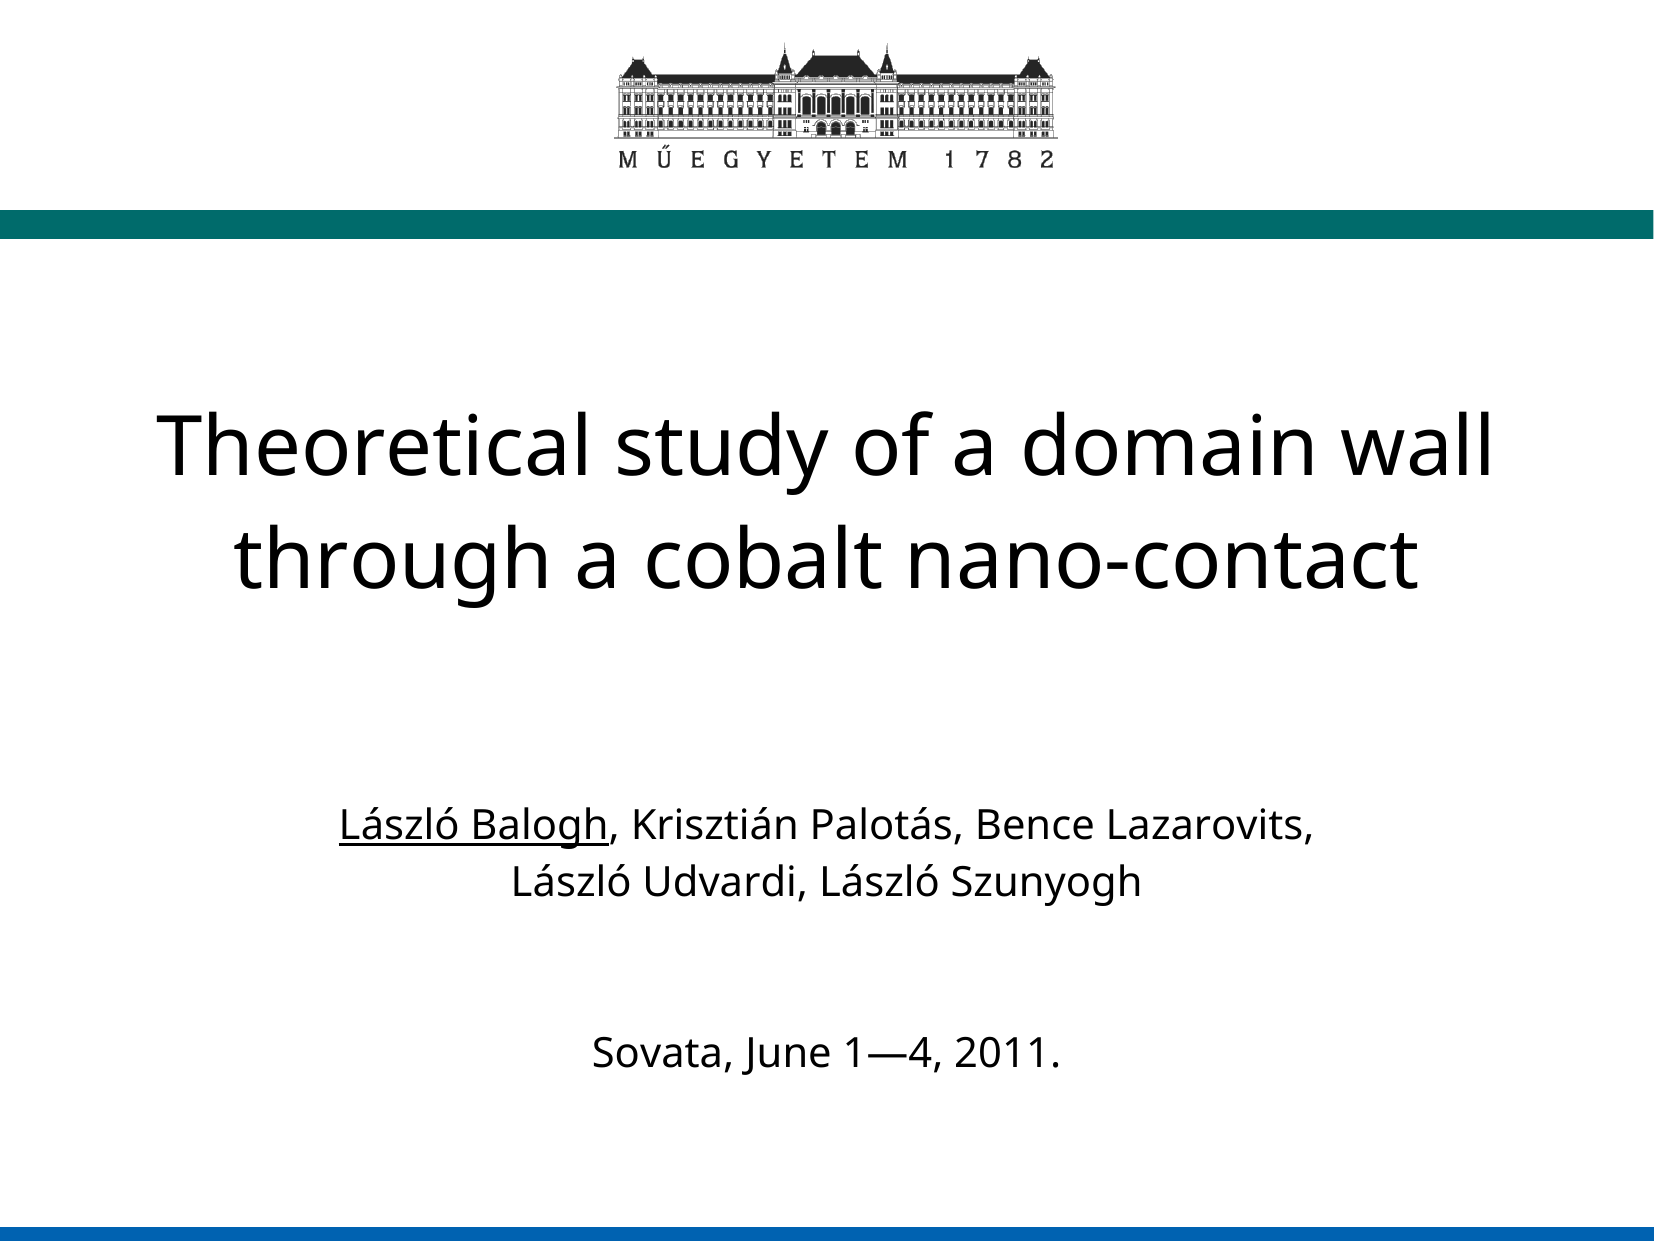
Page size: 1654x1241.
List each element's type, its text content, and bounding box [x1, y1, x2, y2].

picture [614, 33, 1058, 195]
subtitle Theoretical study of a domain wall through a cobalt nano-contact László Balogh, Krisztián Palotás, Bence Lazarovits, László Udvardi, László Szunyogh Sovata, June 1―4, 2011. [29, 295, 1625, 1171]
